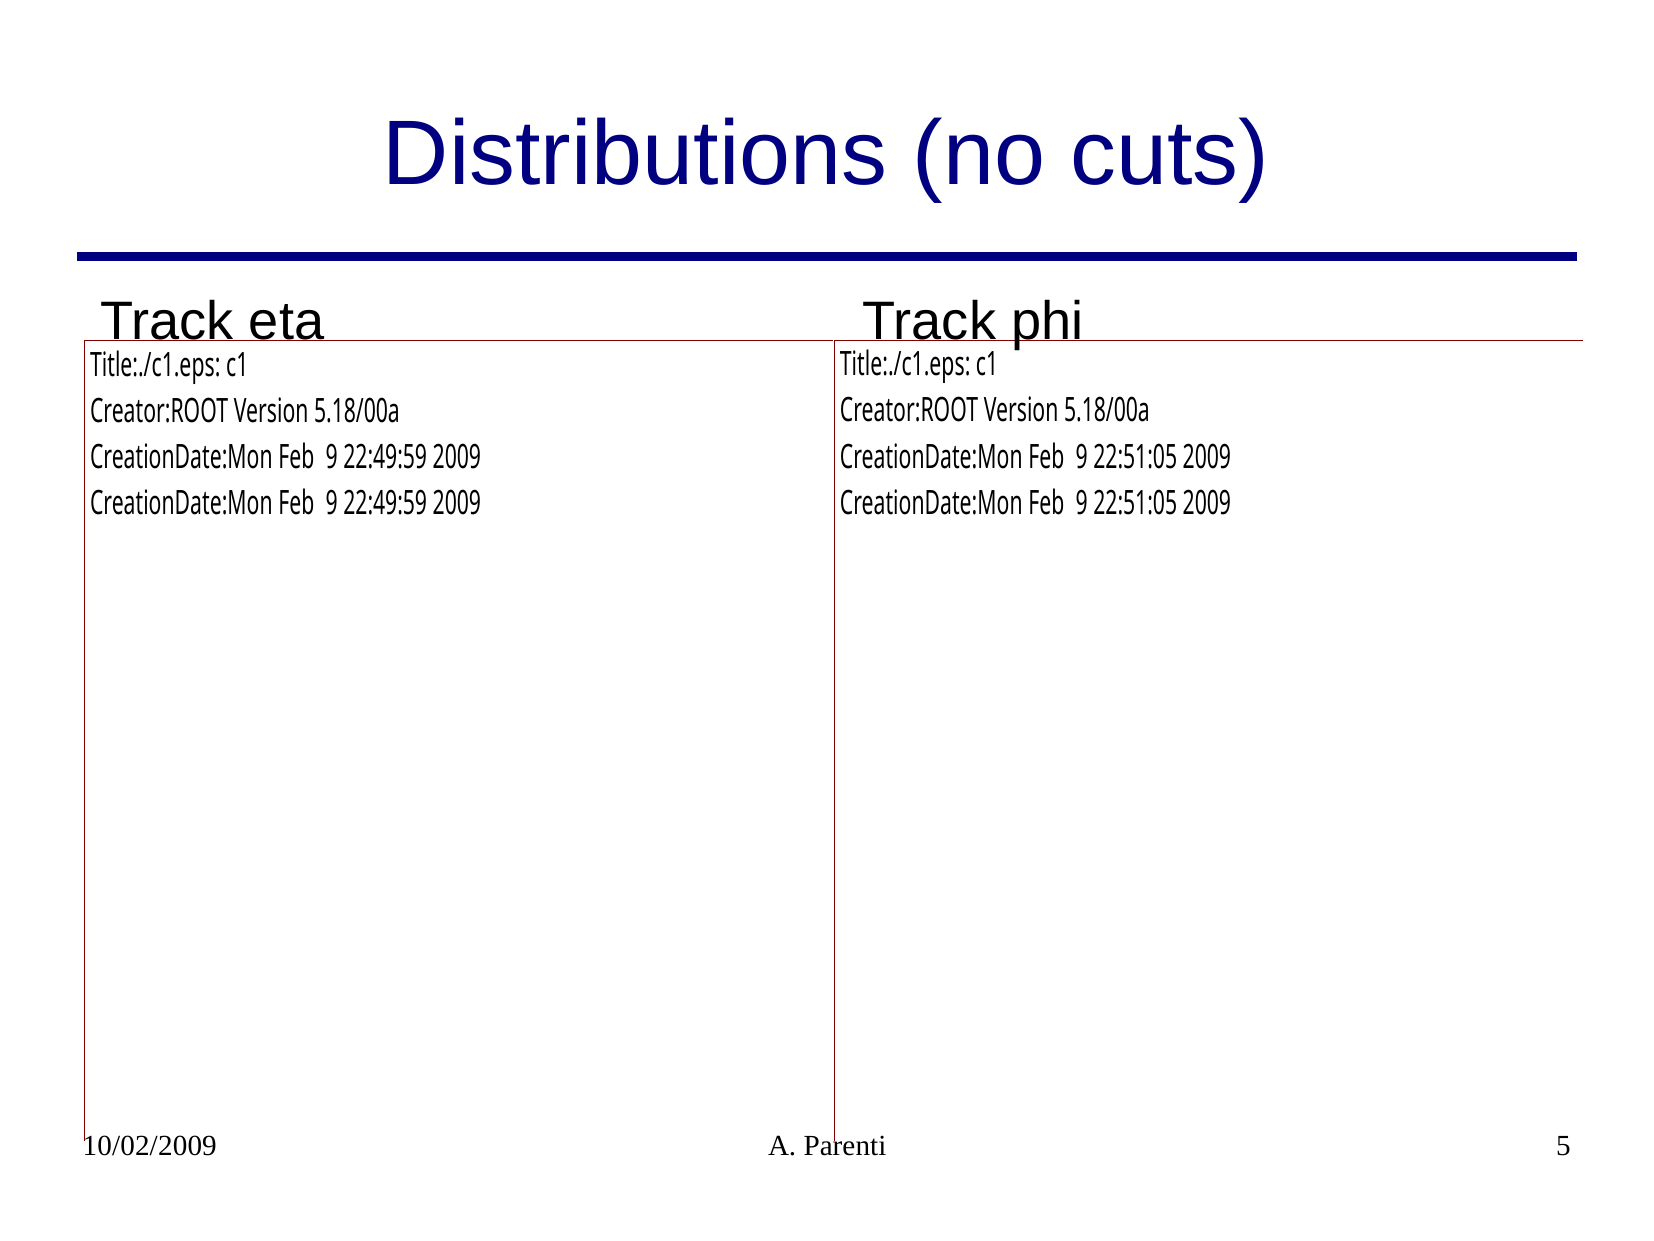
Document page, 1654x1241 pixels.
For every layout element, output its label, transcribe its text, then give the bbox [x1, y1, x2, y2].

picture [82, 338, 1583, 1141]
list Track phi [845, 290, 1572, 1094]
title Distributions (no cuts) [82, 49, 1571, 257]
list Track eta [82, 290, 809, 338]
